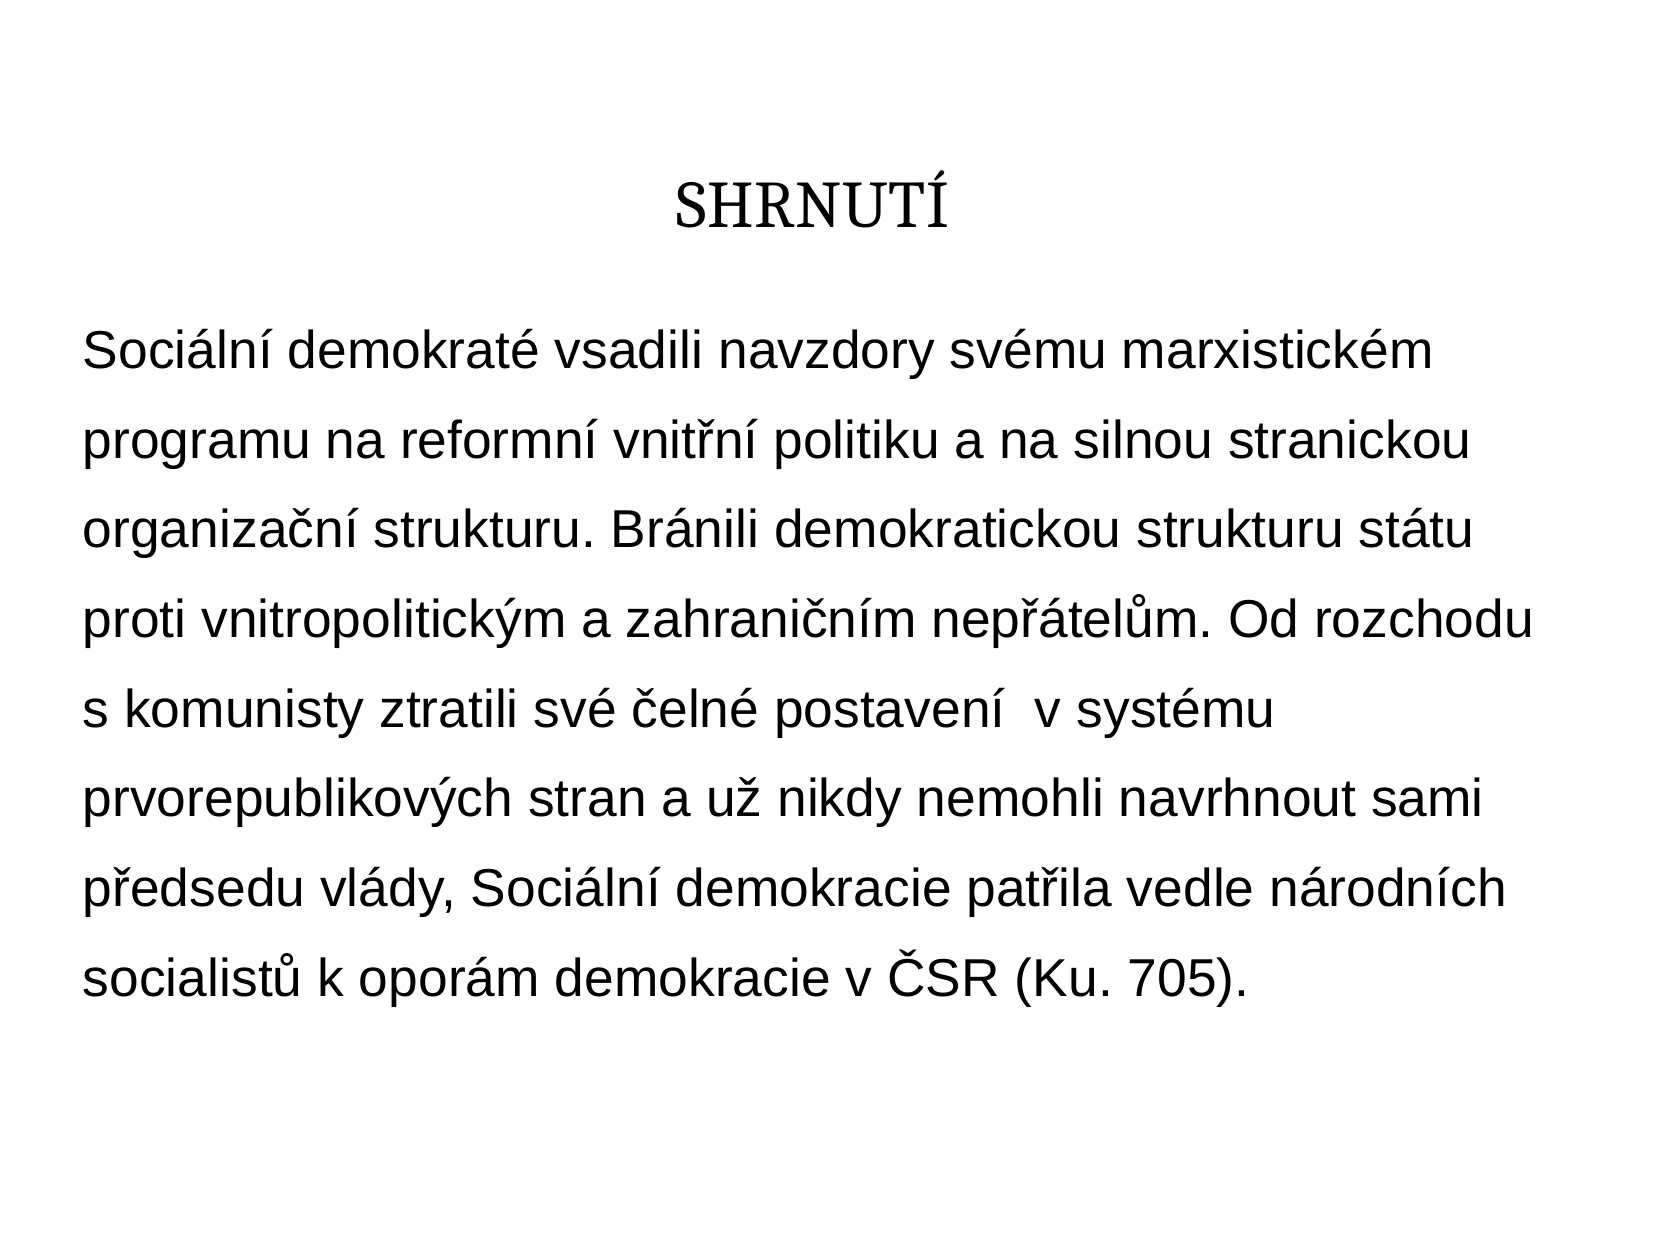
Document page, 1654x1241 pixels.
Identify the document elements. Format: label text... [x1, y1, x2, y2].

title Shrnutí [59, 82, 1548, 290]
list Sociální demokraté vsadili navzdory svému marxistickém programu na reformní vnitřní politiku a na silnou stranickou organizační strukturu. Bránili demokratickou strukturu státu proti vnitropolitickým a zahraničním nepřátelům. Od rozchodu s komunisty ztratili své čelné postavení v systému prvorepublikových stran a už nikdy nemohli navrhnout sami předsedu vlády, Sociální demokracie patřila vedle národních socialistů k oporám demokracie v ČSR (Ku. 705). [82, 290, 1571, 1010]
